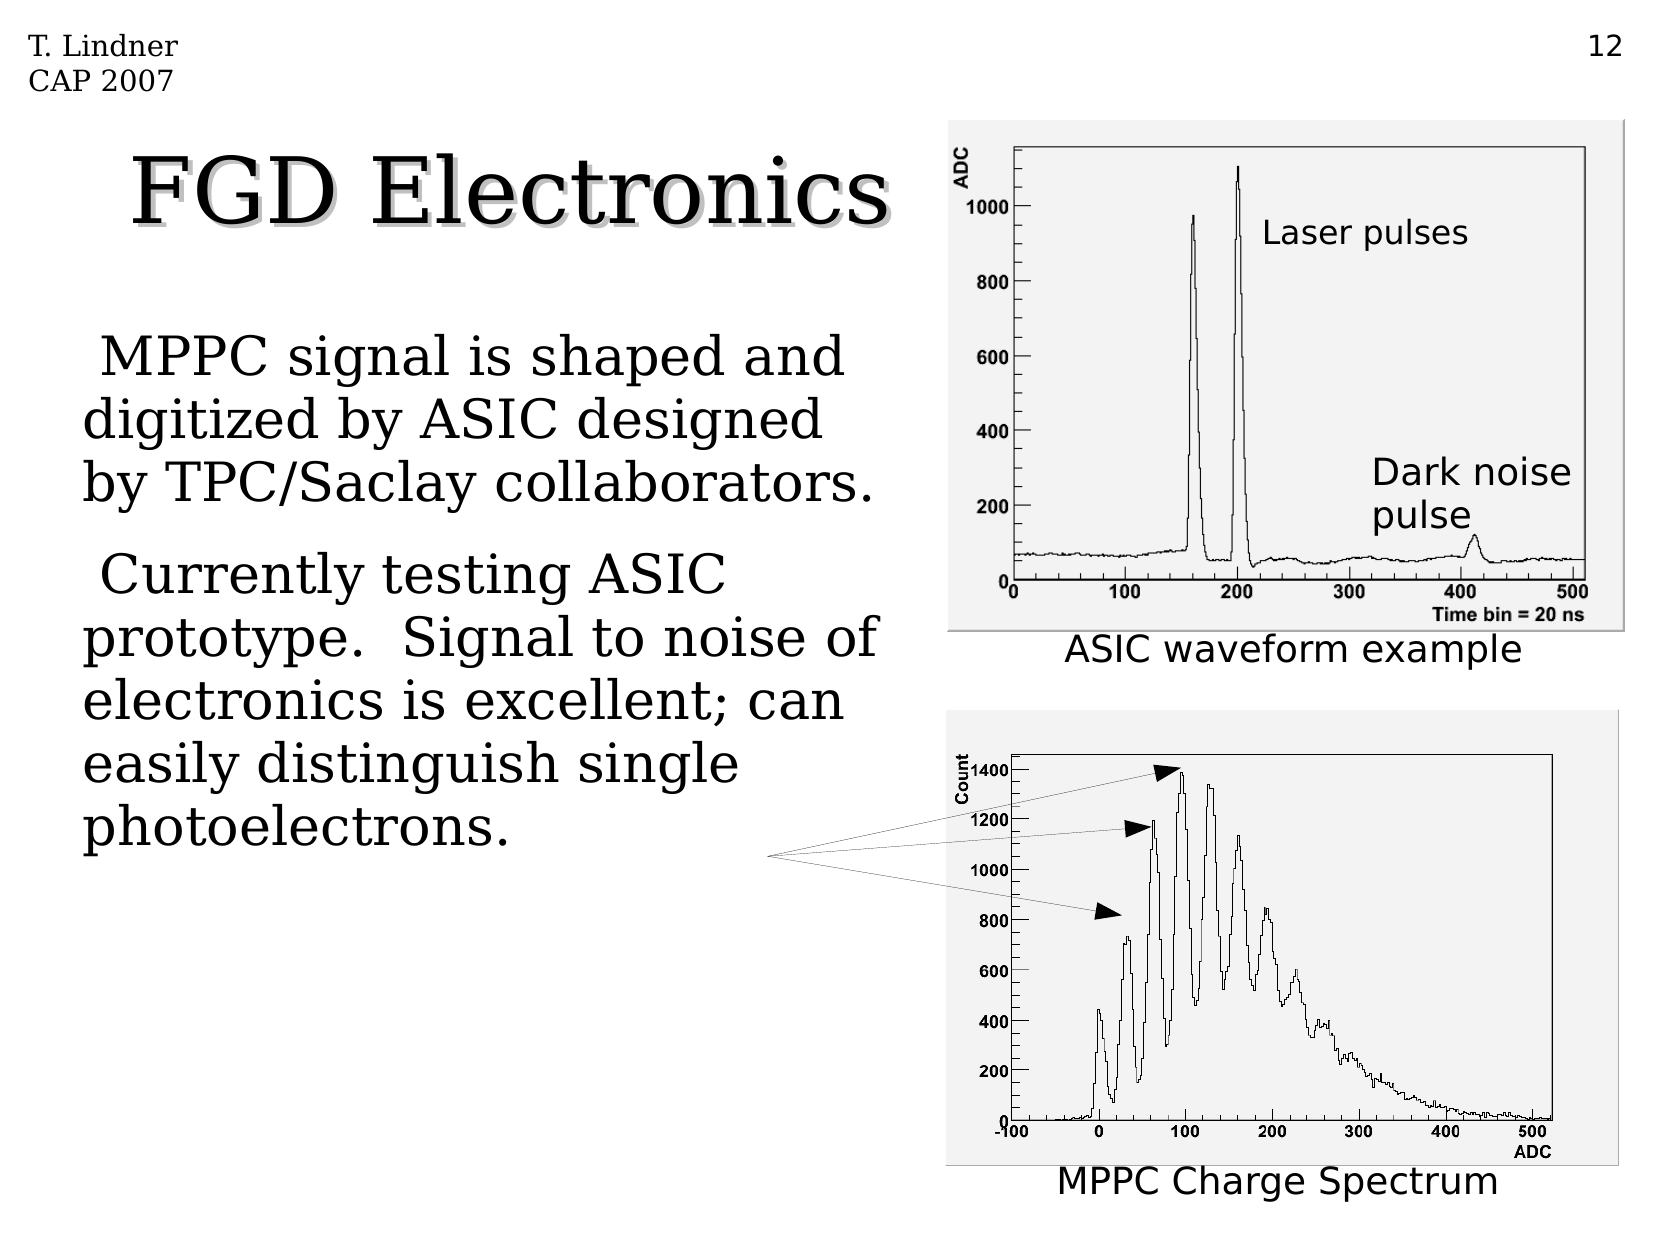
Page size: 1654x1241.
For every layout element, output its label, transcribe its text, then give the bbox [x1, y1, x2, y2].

list MPPC signal is shaped and digitized by ASIC designed by TPC/Saclay collaborators. Currently testing ASIC prototype. Signal to noise of electronics is excellent; can easily distinguish single photoelectrons. [82, 324, 886, 1109]
title FGD Electronics [76, 88, 945, 296]
text_box Laser pulses [1247, 206, 1481, 261]
picture [944, 708, 1619, 1166]
picture [946, 118, 1625, 632]
text_box ASIC waveform example [1049, 620, 1528, 680]
text_box MPPC Charge Spectrum [1041, 1152, 1506, 1211]
text_box Dark noise pulse [1356, 442, 1595, 545]
